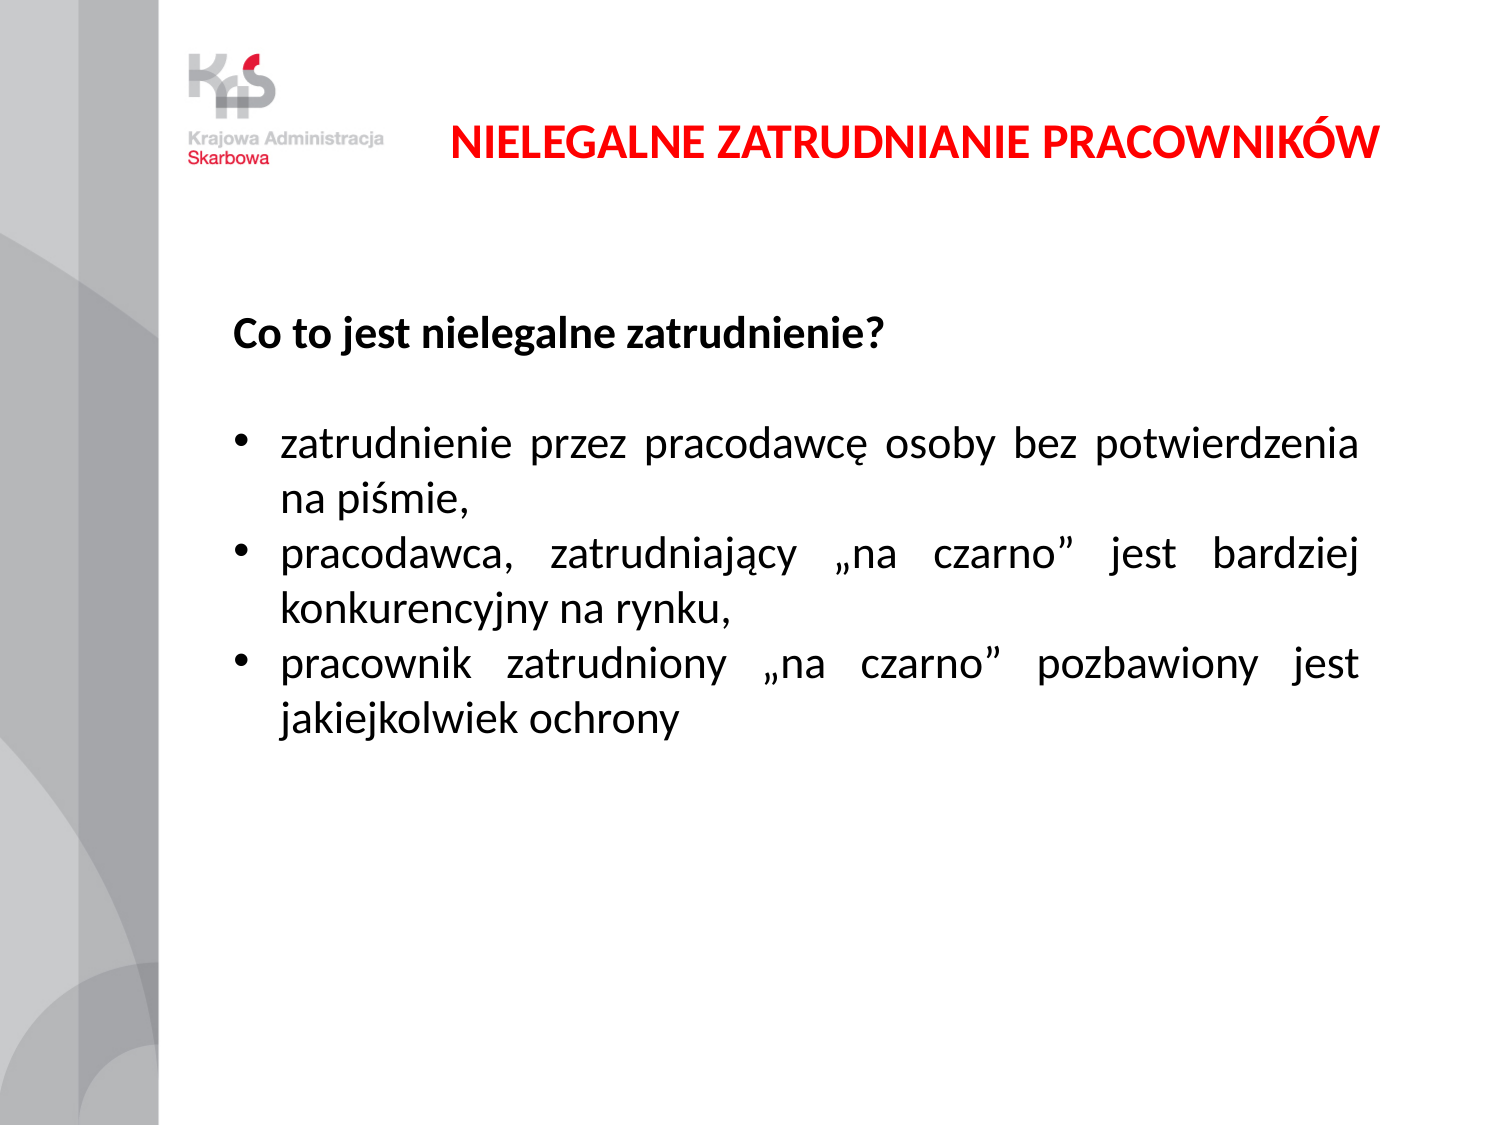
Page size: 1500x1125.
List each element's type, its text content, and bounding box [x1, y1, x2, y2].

list [111, 293, 1462, 1125]
title NIELEGALNE ZATRUDNIANIE PRACOWNIKÓW [406, 45, 1425, 233]
text_box Co to jest nielegalne zatrudnienie? zatrudnienie przez pracodawcę osoby bez potwierdzenia na piśmie, pracodawca, zatrudniający „na czarno” jest bardziej konkurencyjny na rynku, pracownik zatrudniony „na czarno” pozbawiony jest jakiejkolwiek ochrony [218, 295, 1376, 750]
picture [0, 0, 1500, 1125]
